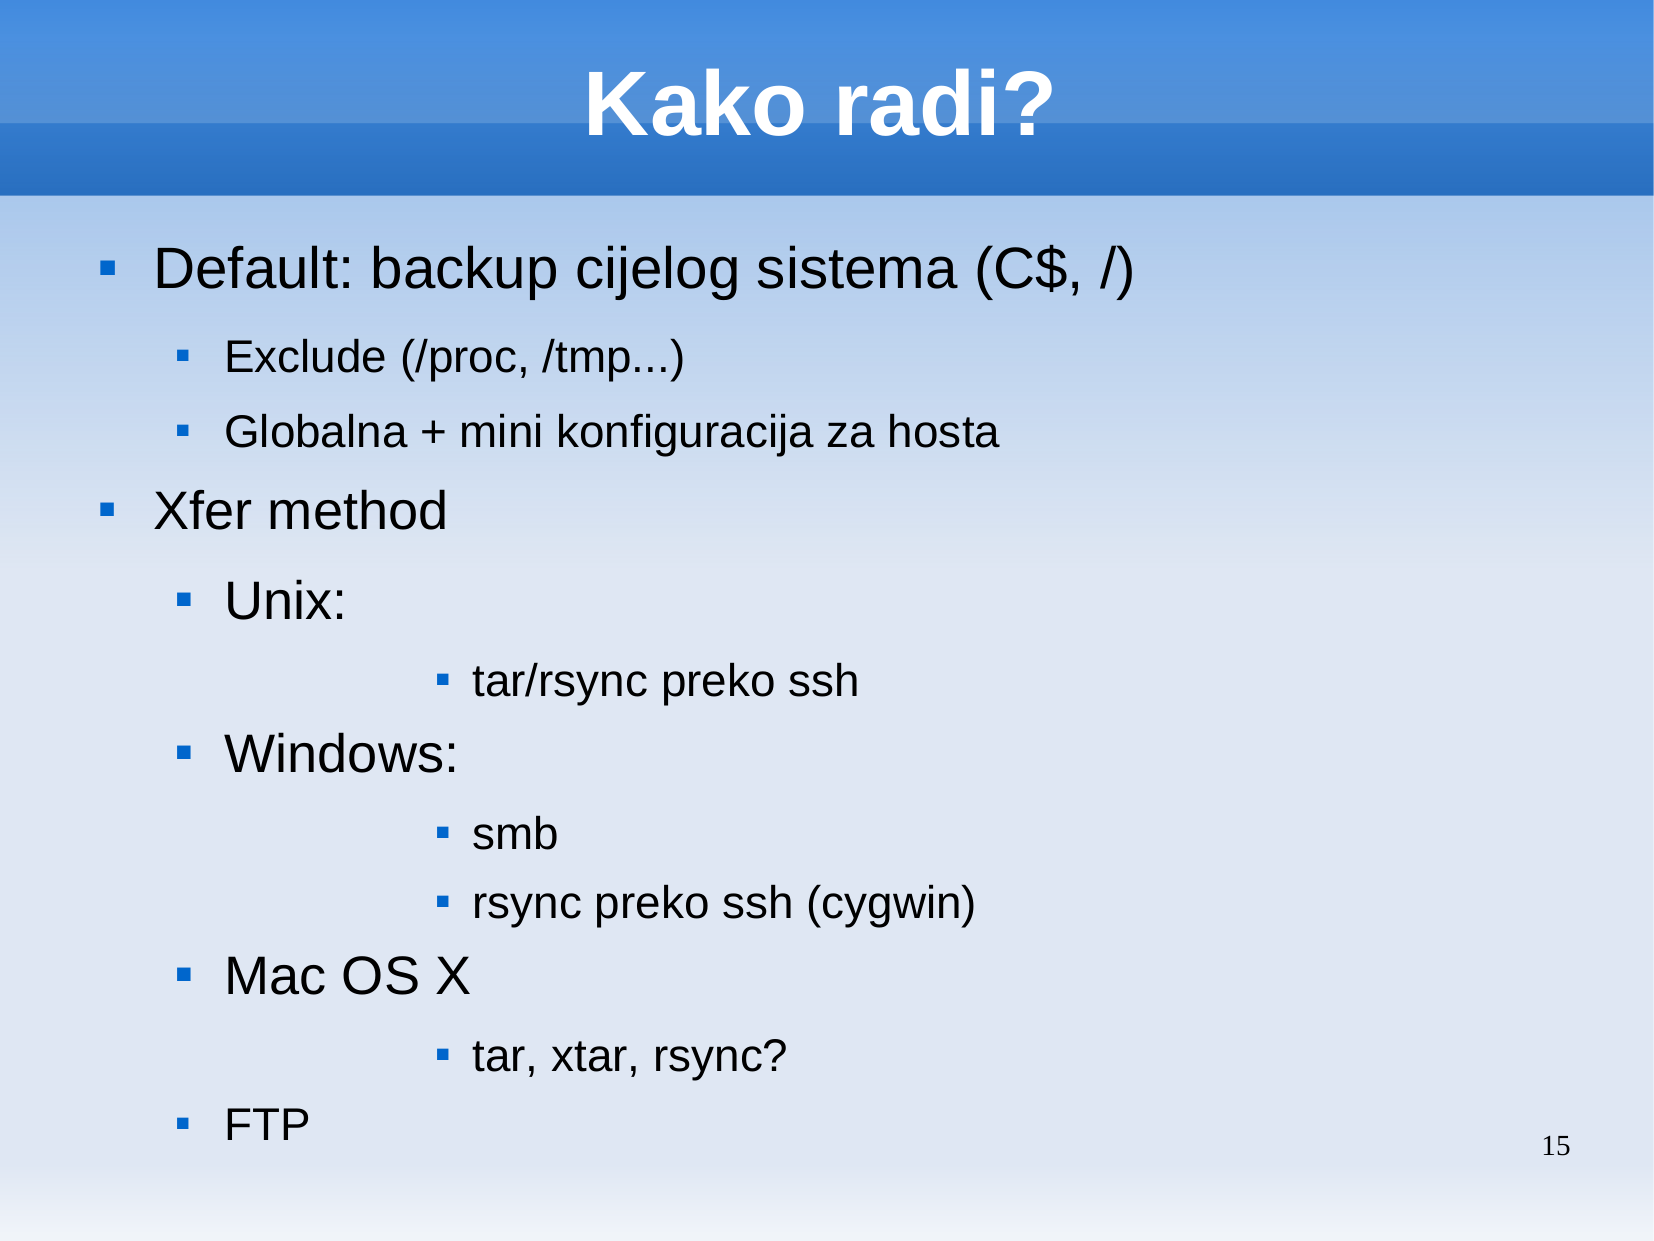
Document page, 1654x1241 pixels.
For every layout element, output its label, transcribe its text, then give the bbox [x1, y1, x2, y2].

picture [0, 0, 1654, 1241]
title Kako radi? [76, 7, 1565, 200]
list Default: backup cijelog sistema (C$, /) Exclude (/proc, /tmp...) Globalna + mini konfiguracija za hosta Xfer method Unix: tar/rsync preko ssh Windows: smb rsync preko ssh (cygwin) Mac OS X tar, xtar, rsync? FTP [82, 236, 1571, 1205]
